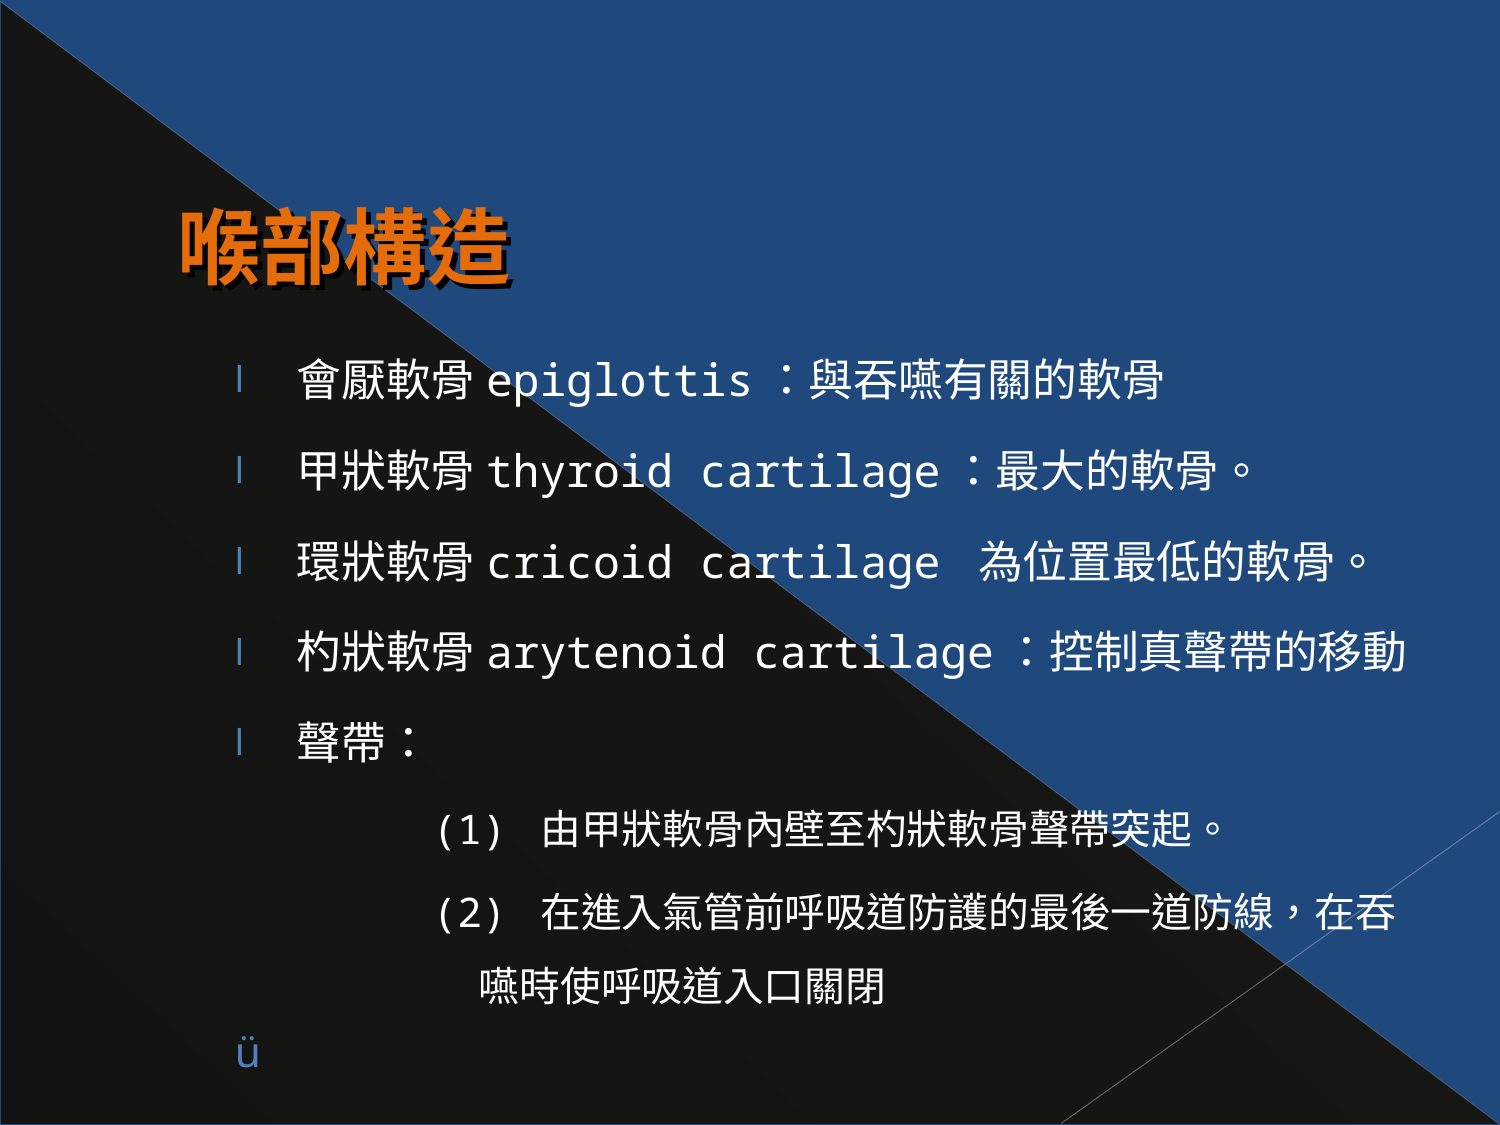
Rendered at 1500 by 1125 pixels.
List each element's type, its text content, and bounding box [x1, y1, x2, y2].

text_box 喉部構造 [162, 187, 1500, 351]
list 會厭軟骨epiglottis：與吞嚥有關的軟骨 甲狀軟骨thyroid cartilage：最大的軟骨。 環狀軟骨cricoid cartilage 為位置最低的軟骨。 杓狀軟骨arytenoid cartilage：控制真聲帶的移動 聲帶： (1) 由甲狀軟骨內壁至杓狀軟骨聲帶突起。 (2) 在進入氣管前呼吸道防護的最後一道防線，在吞嚥時使呼吸道入口關閉 [199, 351, 1426, 1038]
